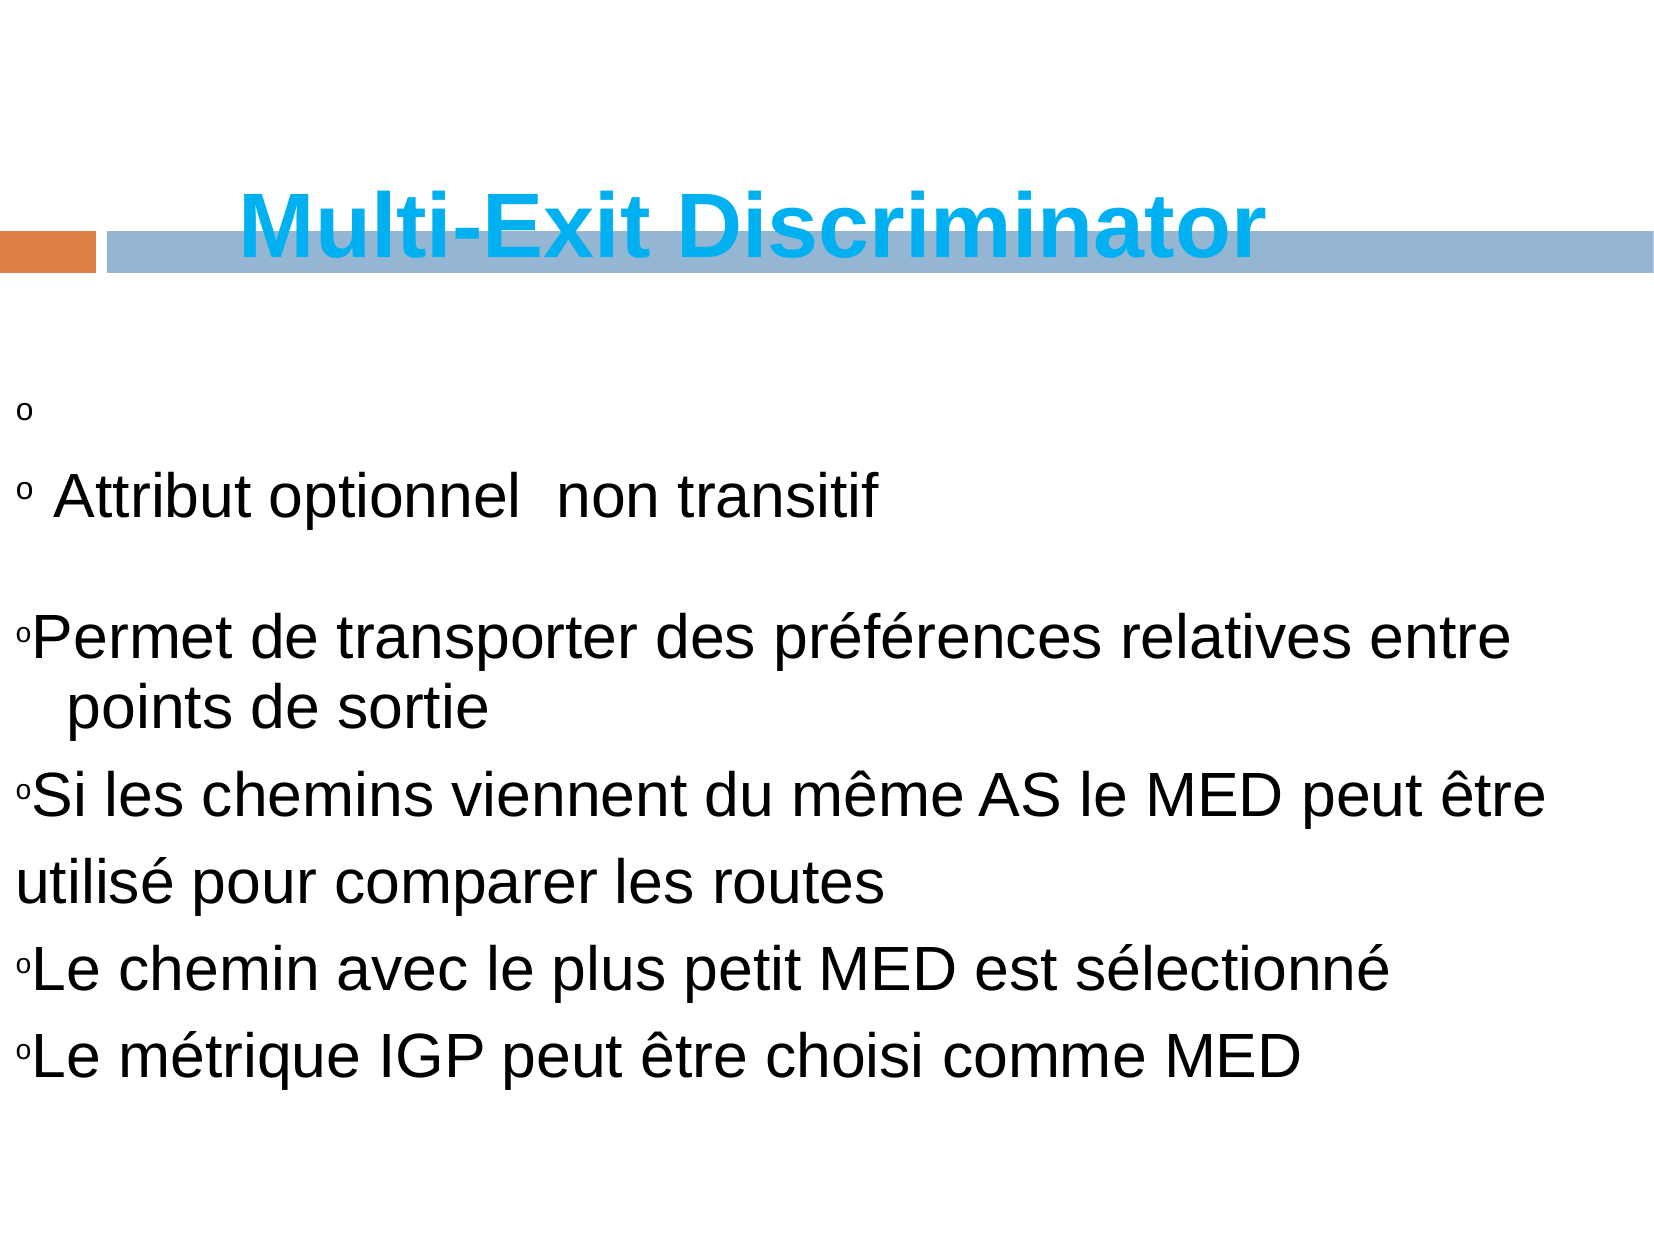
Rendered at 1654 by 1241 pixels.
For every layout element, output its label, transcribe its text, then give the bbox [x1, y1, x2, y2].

text_box Multi-Exit Discriminator [64, 170, 1443, 290]
text_box Attribut optionnel non transitif Permet de transporter des préférences relatives entre points de sortie Si les chemins viennent du même AS le MED peut être utilisé pour comparer les routes Le chemin avec le plus petit MED est sélectionné Le métrique IGP peut être choisi comme MED [0, 295, 1568, 1165]
